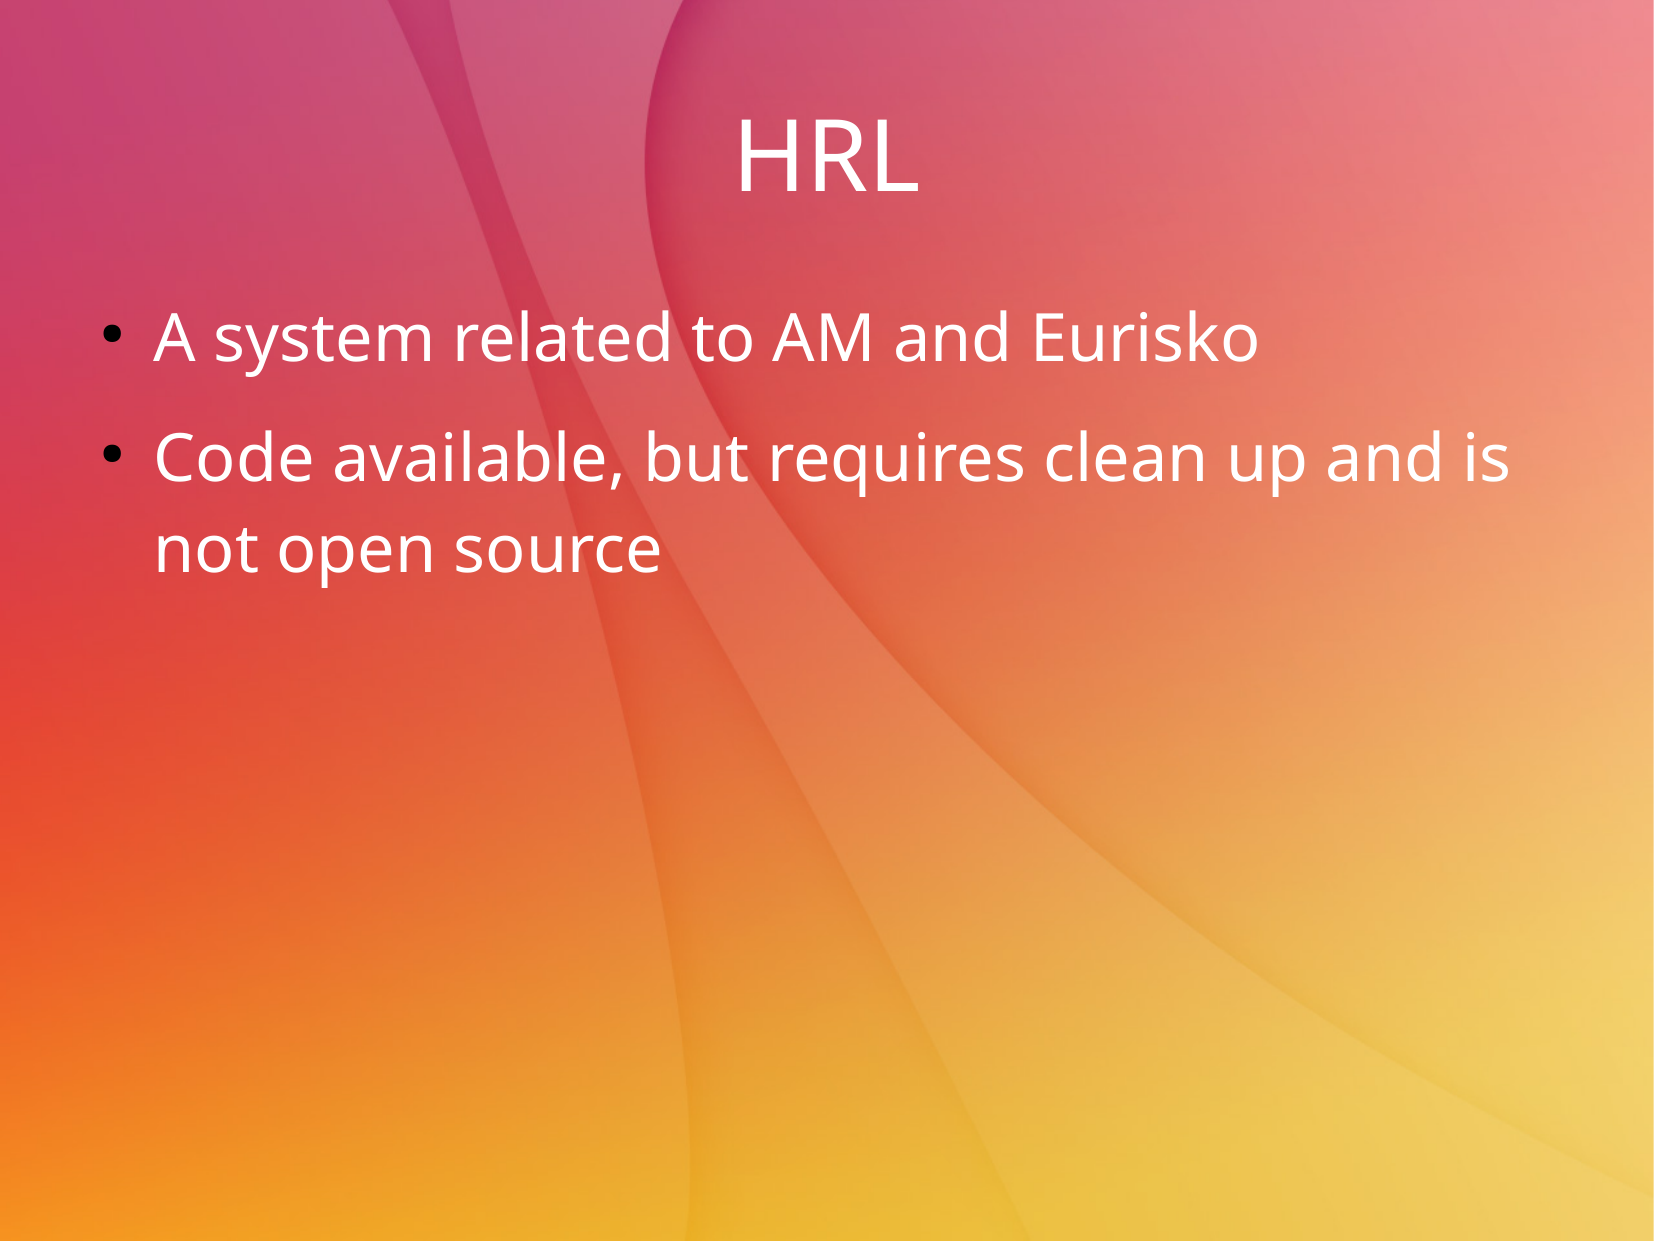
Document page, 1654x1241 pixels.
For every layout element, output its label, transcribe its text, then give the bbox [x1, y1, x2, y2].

picture [0, 0, 1654, 1241]
list A system related to AM and Eurisko Code available, but requires clean up and is not open source [82, 290, 1571, 1094]
title HRL [82, 56, 1571, 250]
